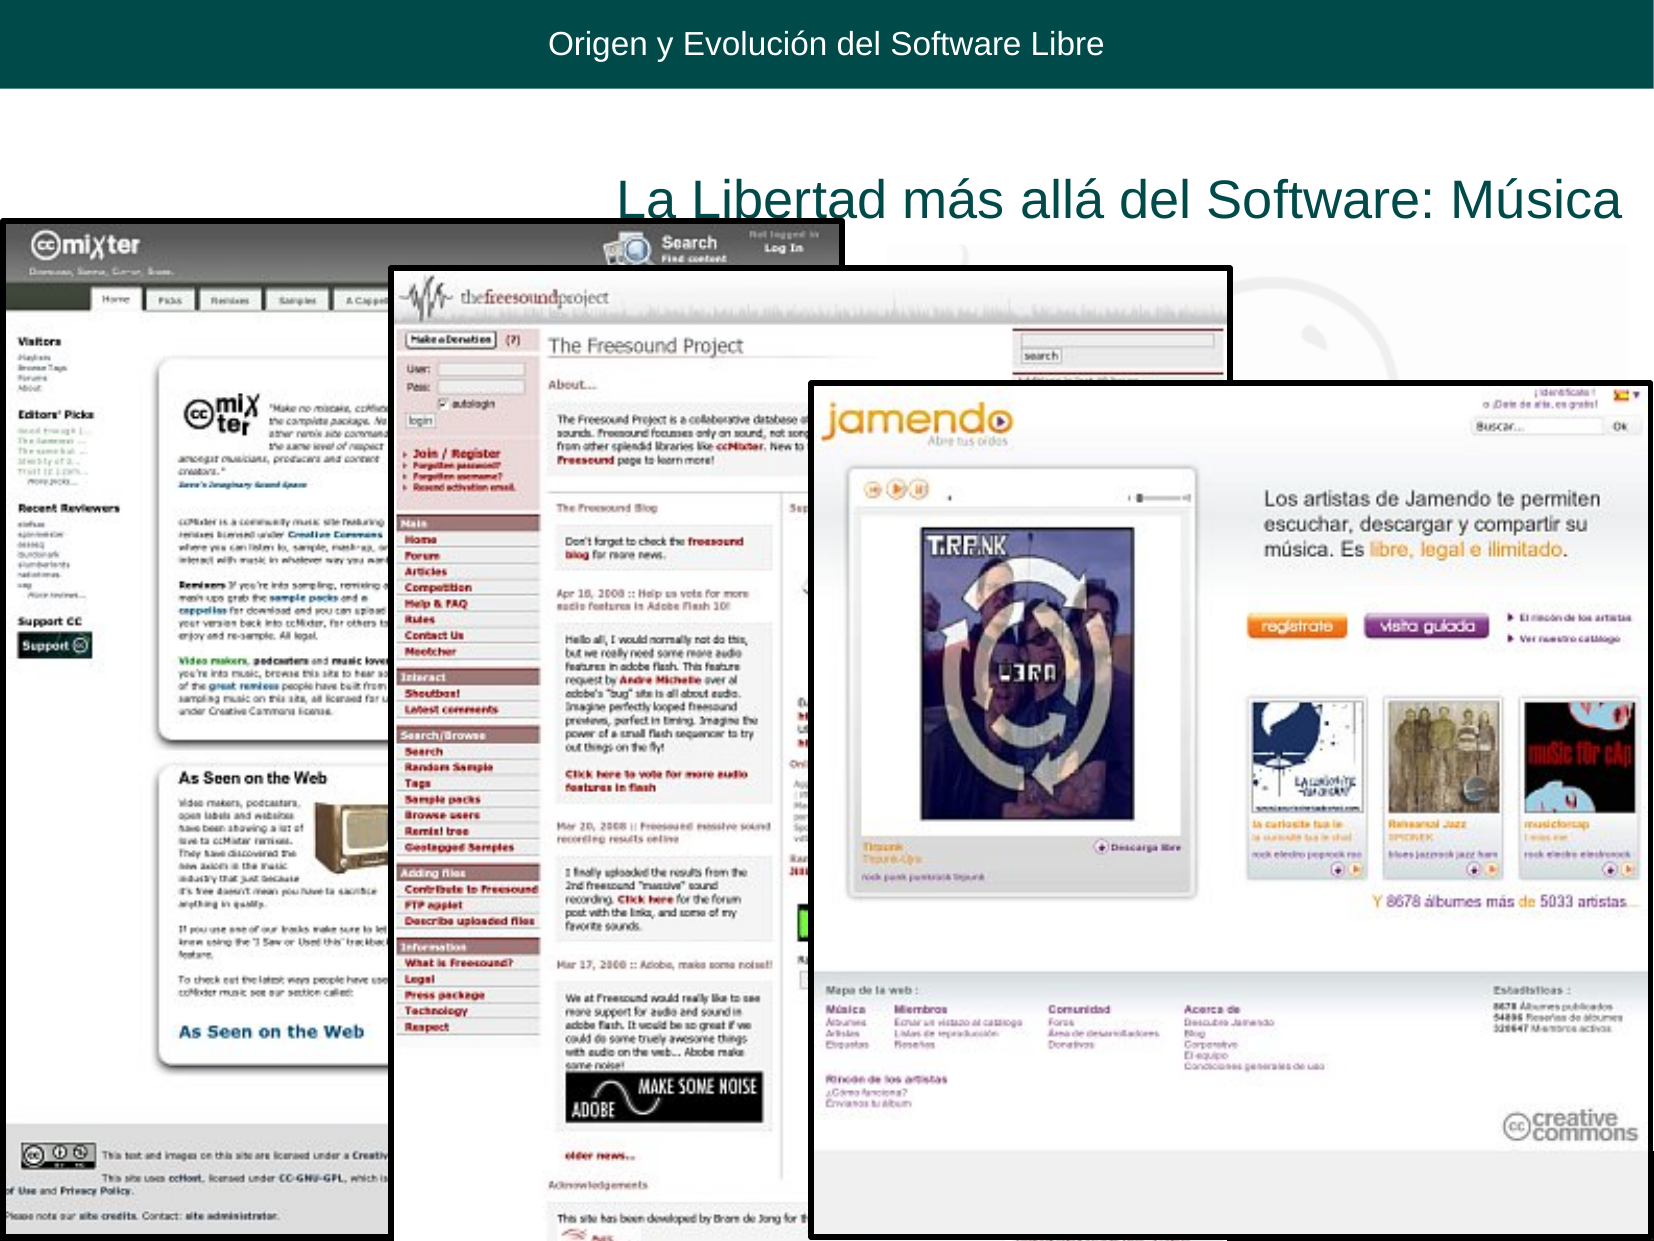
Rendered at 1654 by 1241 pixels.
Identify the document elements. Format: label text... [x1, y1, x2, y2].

picture [887, 244, 1628, 380]
picture [814, 386, 1648, 1235]
picture [5, 223, 840, 1235]
picture [393, 271, 1228, 1241]
title La Libertad más allá del Software: Música [147, 147, 1625, 252]
